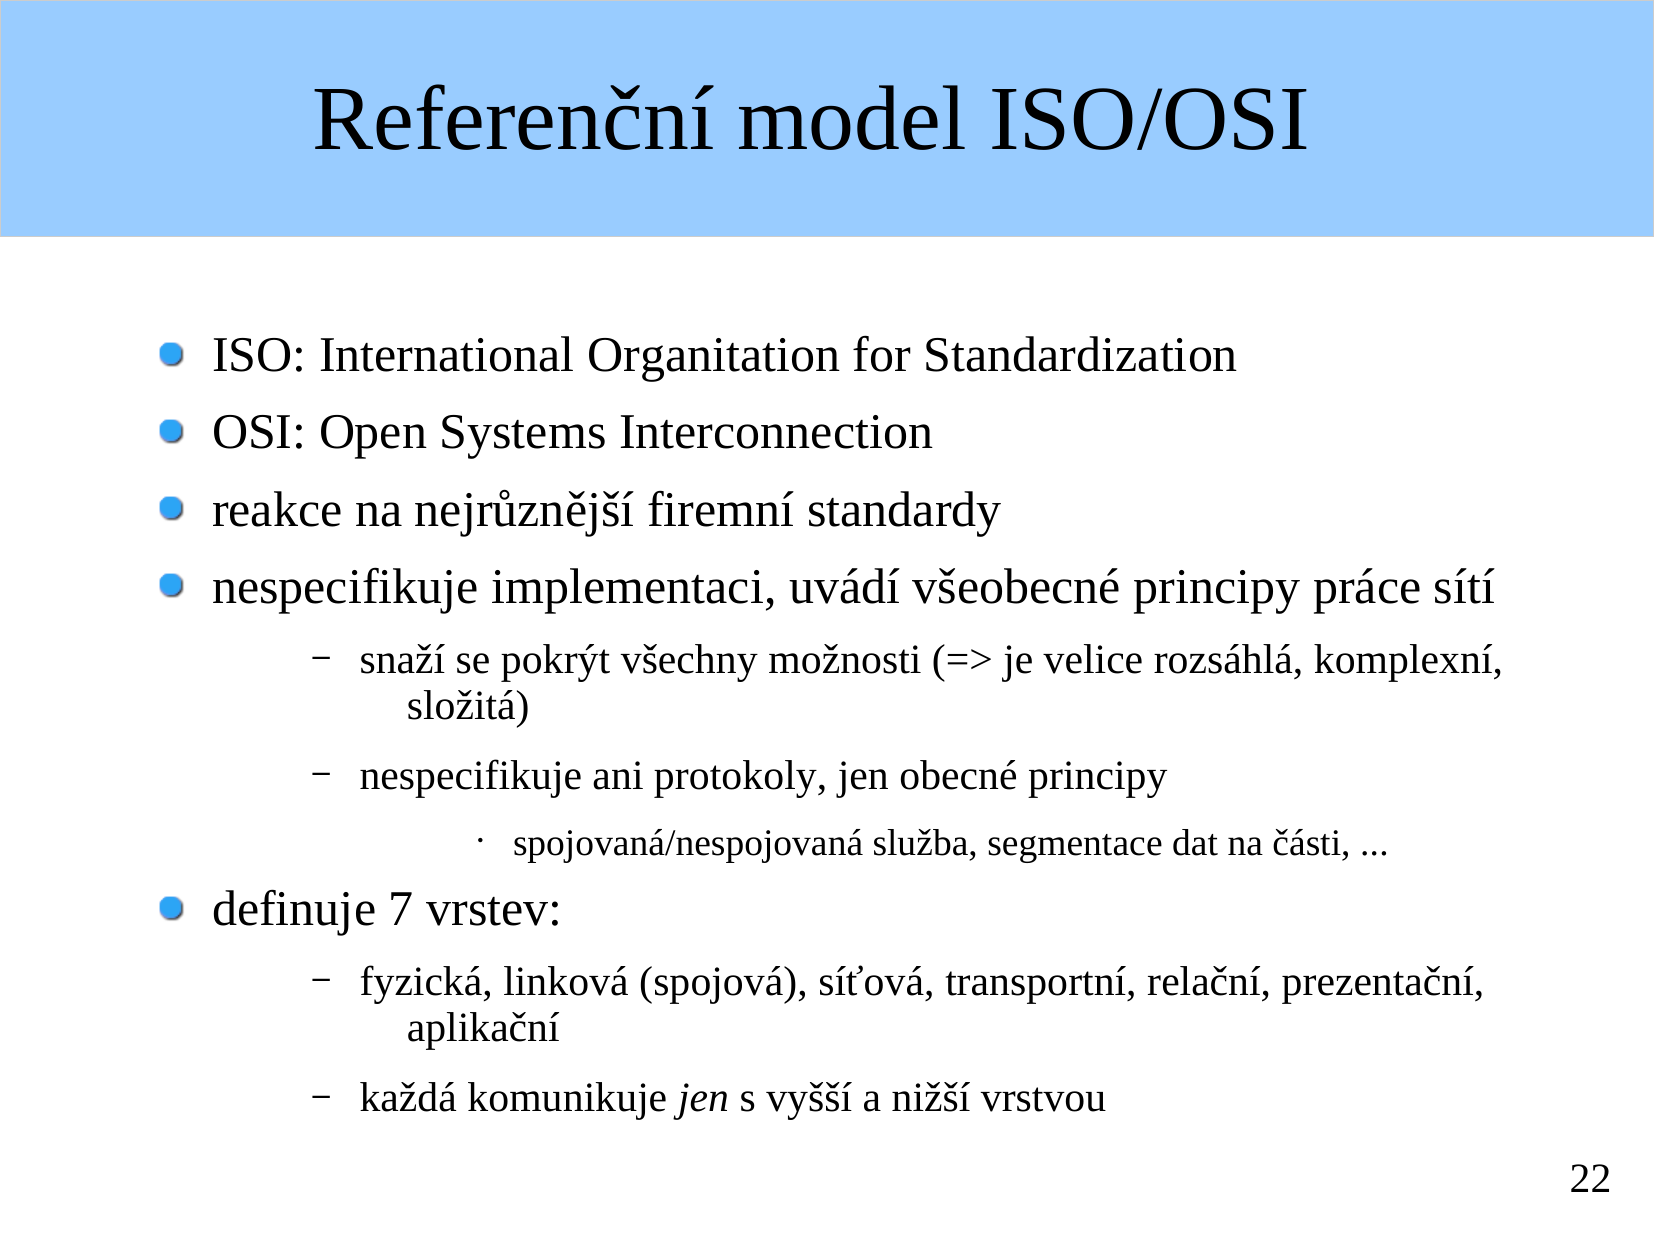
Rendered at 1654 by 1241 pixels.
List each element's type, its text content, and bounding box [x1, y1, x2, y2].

list ISO: International Organitation for Standardization OSI: Open Systems Interconnection reakce na nejrůznější firemní standardy nespecifikuje implementaci, uvádí všeobecné principy práce sítí snaží se pokrýt všechny možnosti (=> je velice rozsáhlá, komplexní, složitá) nespecifikuje ani protokoly, jen obecné principy spojovaná/nespojovaná služba, segmentace dat na části, ... definuje 7 vrstev: fyzická, linková (spojová), síťová, transportní, relační, prezentační, aplikační každá komunikuje jen s vyšší a nižší vrstvou [123, 327, 1536, 1219]
title Referenční model ISO/OSI [0, 0, 1625, 237]
